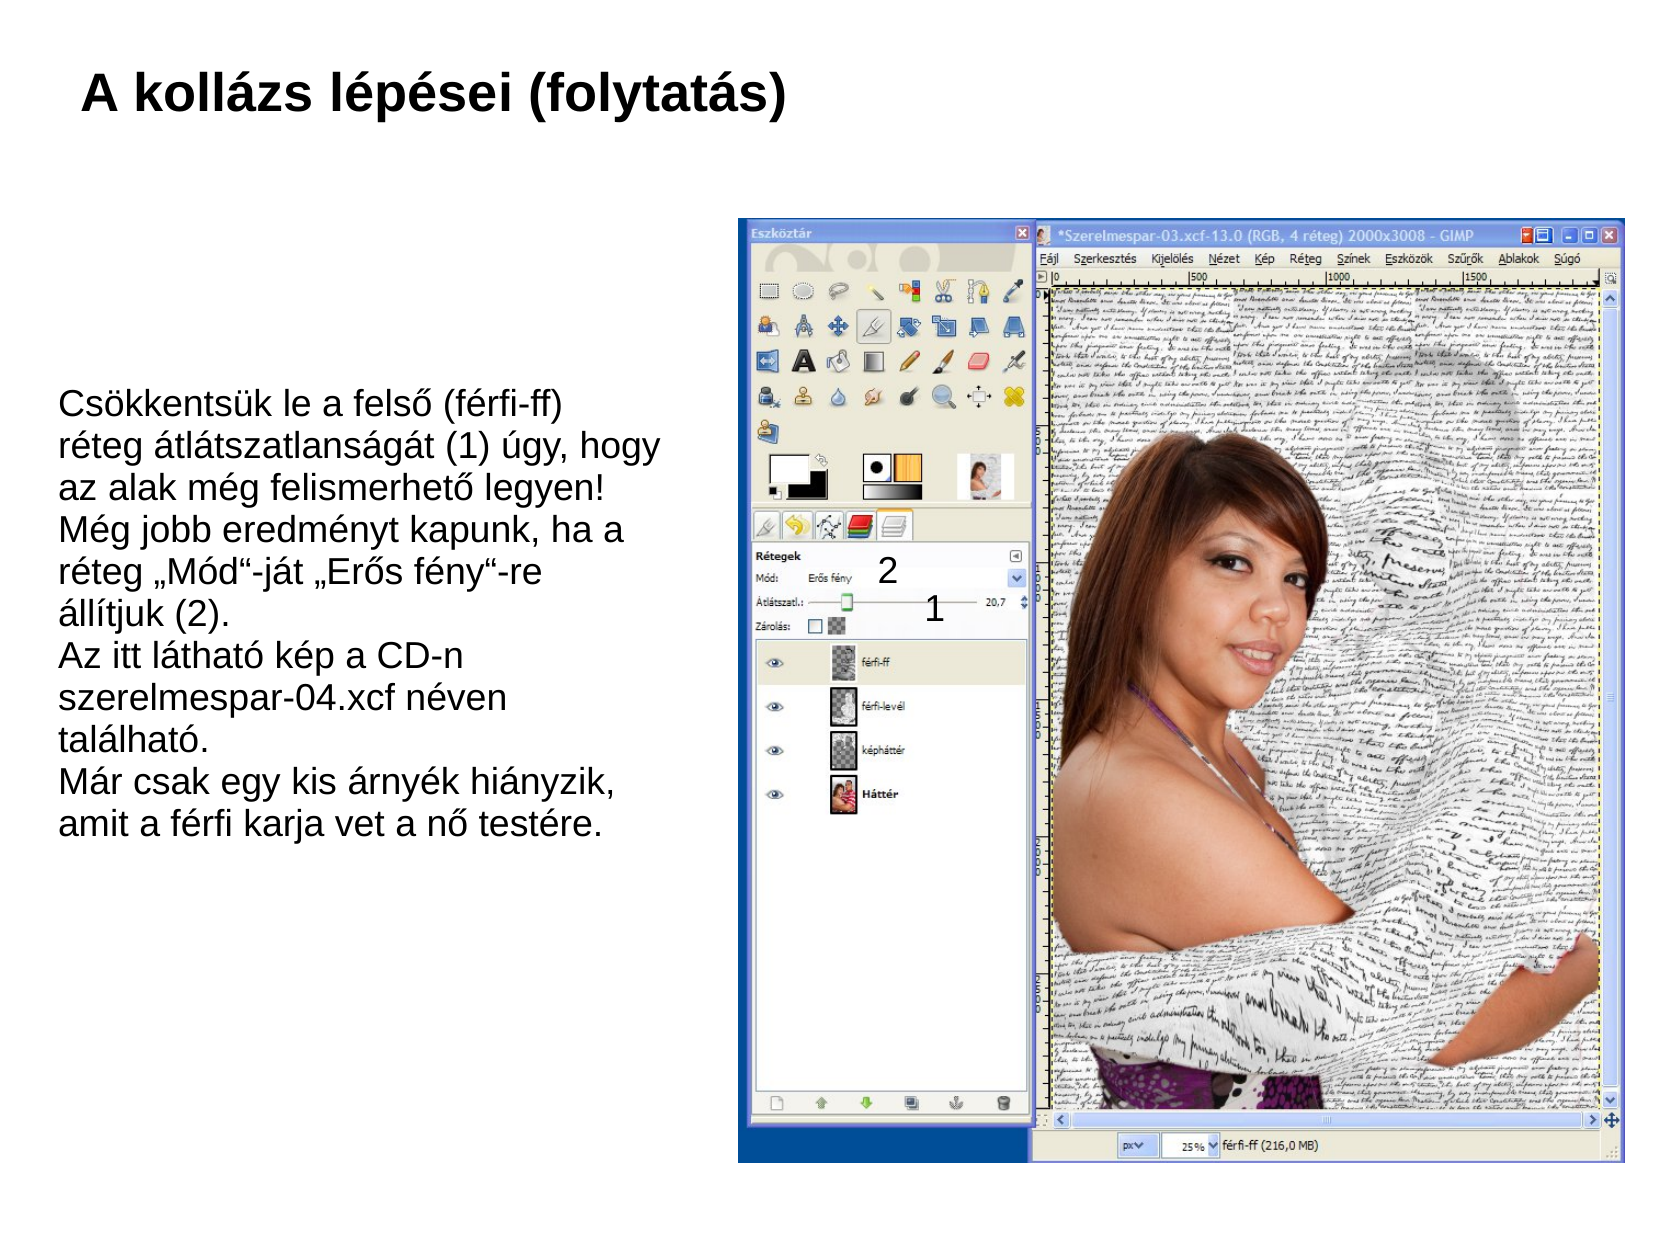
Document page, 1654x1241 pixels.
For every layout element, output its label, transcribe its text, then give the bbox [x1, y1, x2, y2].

text_box 1 [909, 579, 961, 637]
text_box 2 [862, 541, 931, 599]
text_box Csökkentsük le a felső (férfi-ff) réteg átlátszatlanságát (1) úgy, hogy az alak még felismerhető legyen! Még jobb eredményt kapunk, ha a réteg „Mód“-ját „Erős fény“-re állítjuk (2). Az itt látható kép a CD-n szerelmespar-04.xcf néven található. Már csak egy kis árnyék hiányzik, amit a férfi karja vet a nő testére. [43, 375, 680, 853]
picture [738, 218, 1625, 1163]
text_box A kollázs lépései (folytatás) [66, 55, 803, 133]
